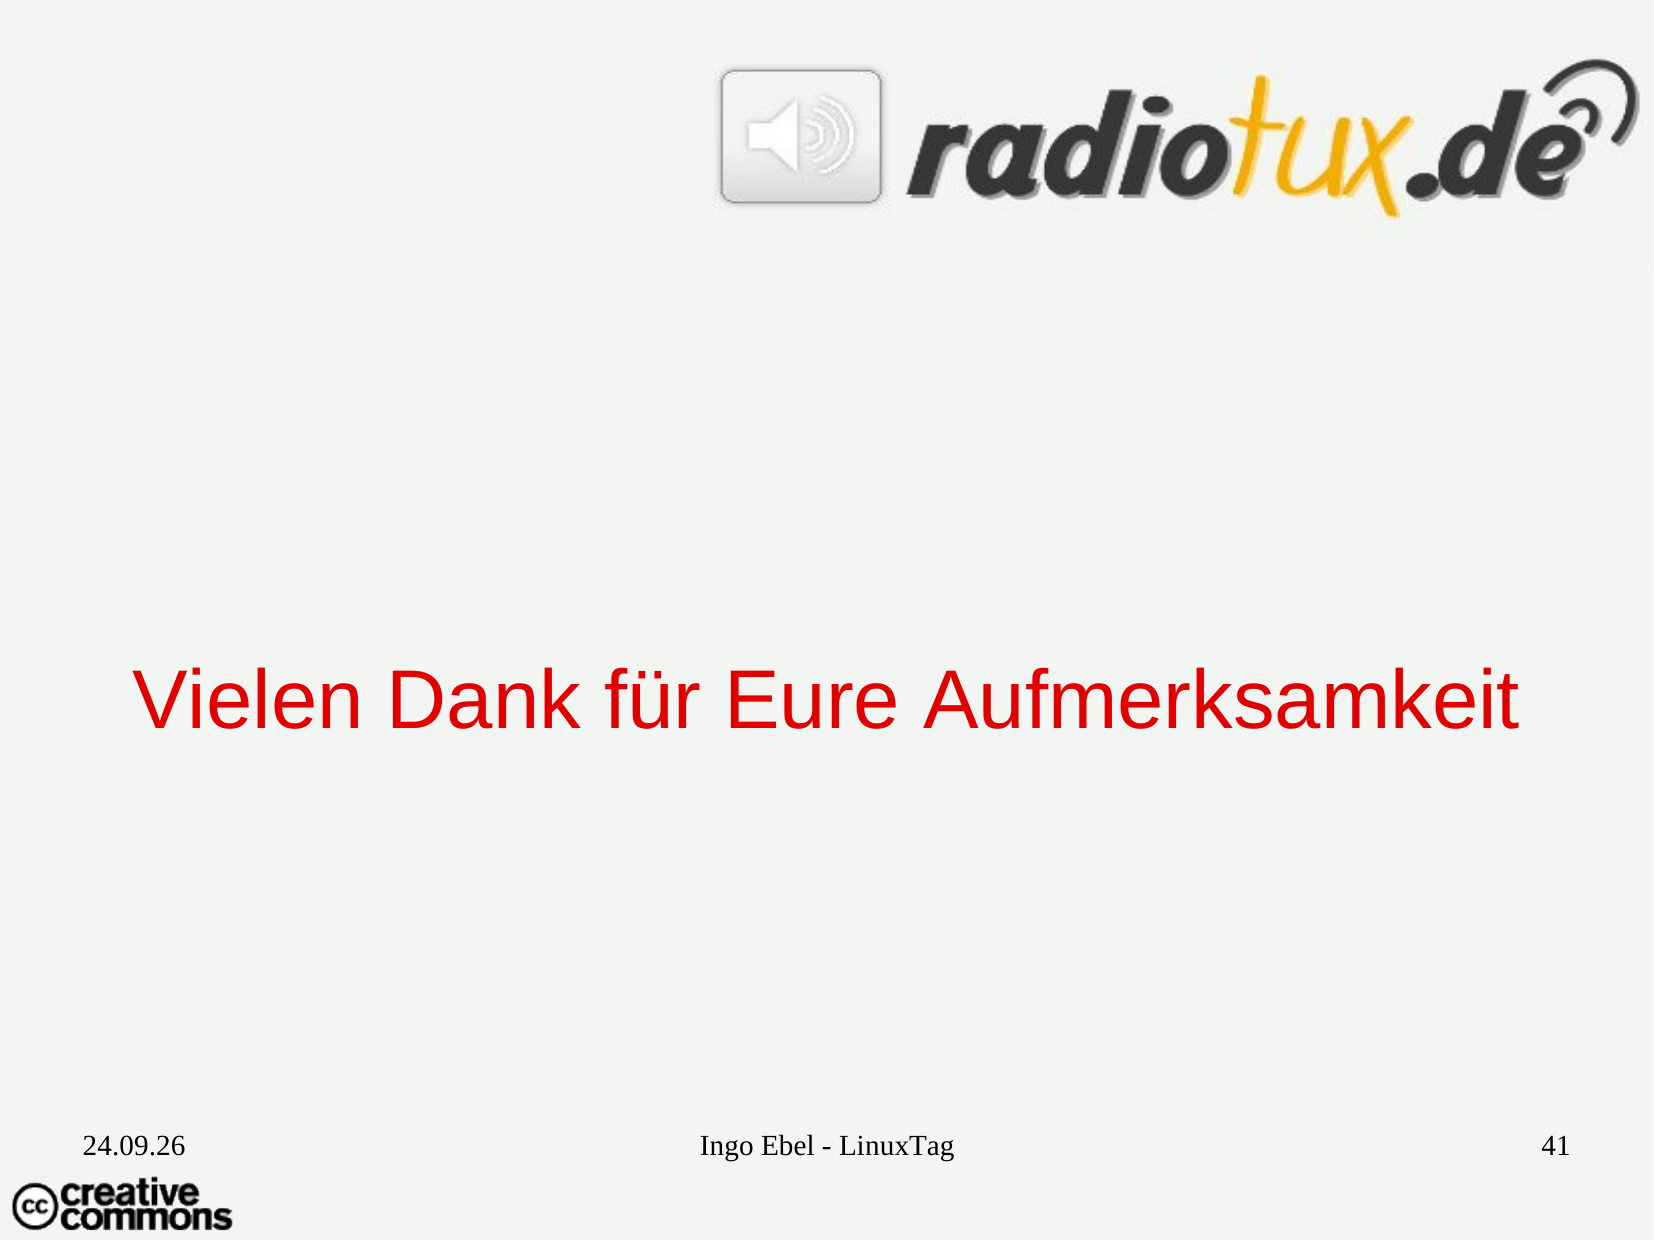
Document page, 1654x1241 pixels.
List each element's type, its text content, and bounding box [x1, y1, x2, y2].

picture [649, 0, 1654, 266]
subtitle Vielen Dank für Eure Aufmerksamkeit [82, 290, 1571, 1109]
picture [0, 1121, 236, 1240]
